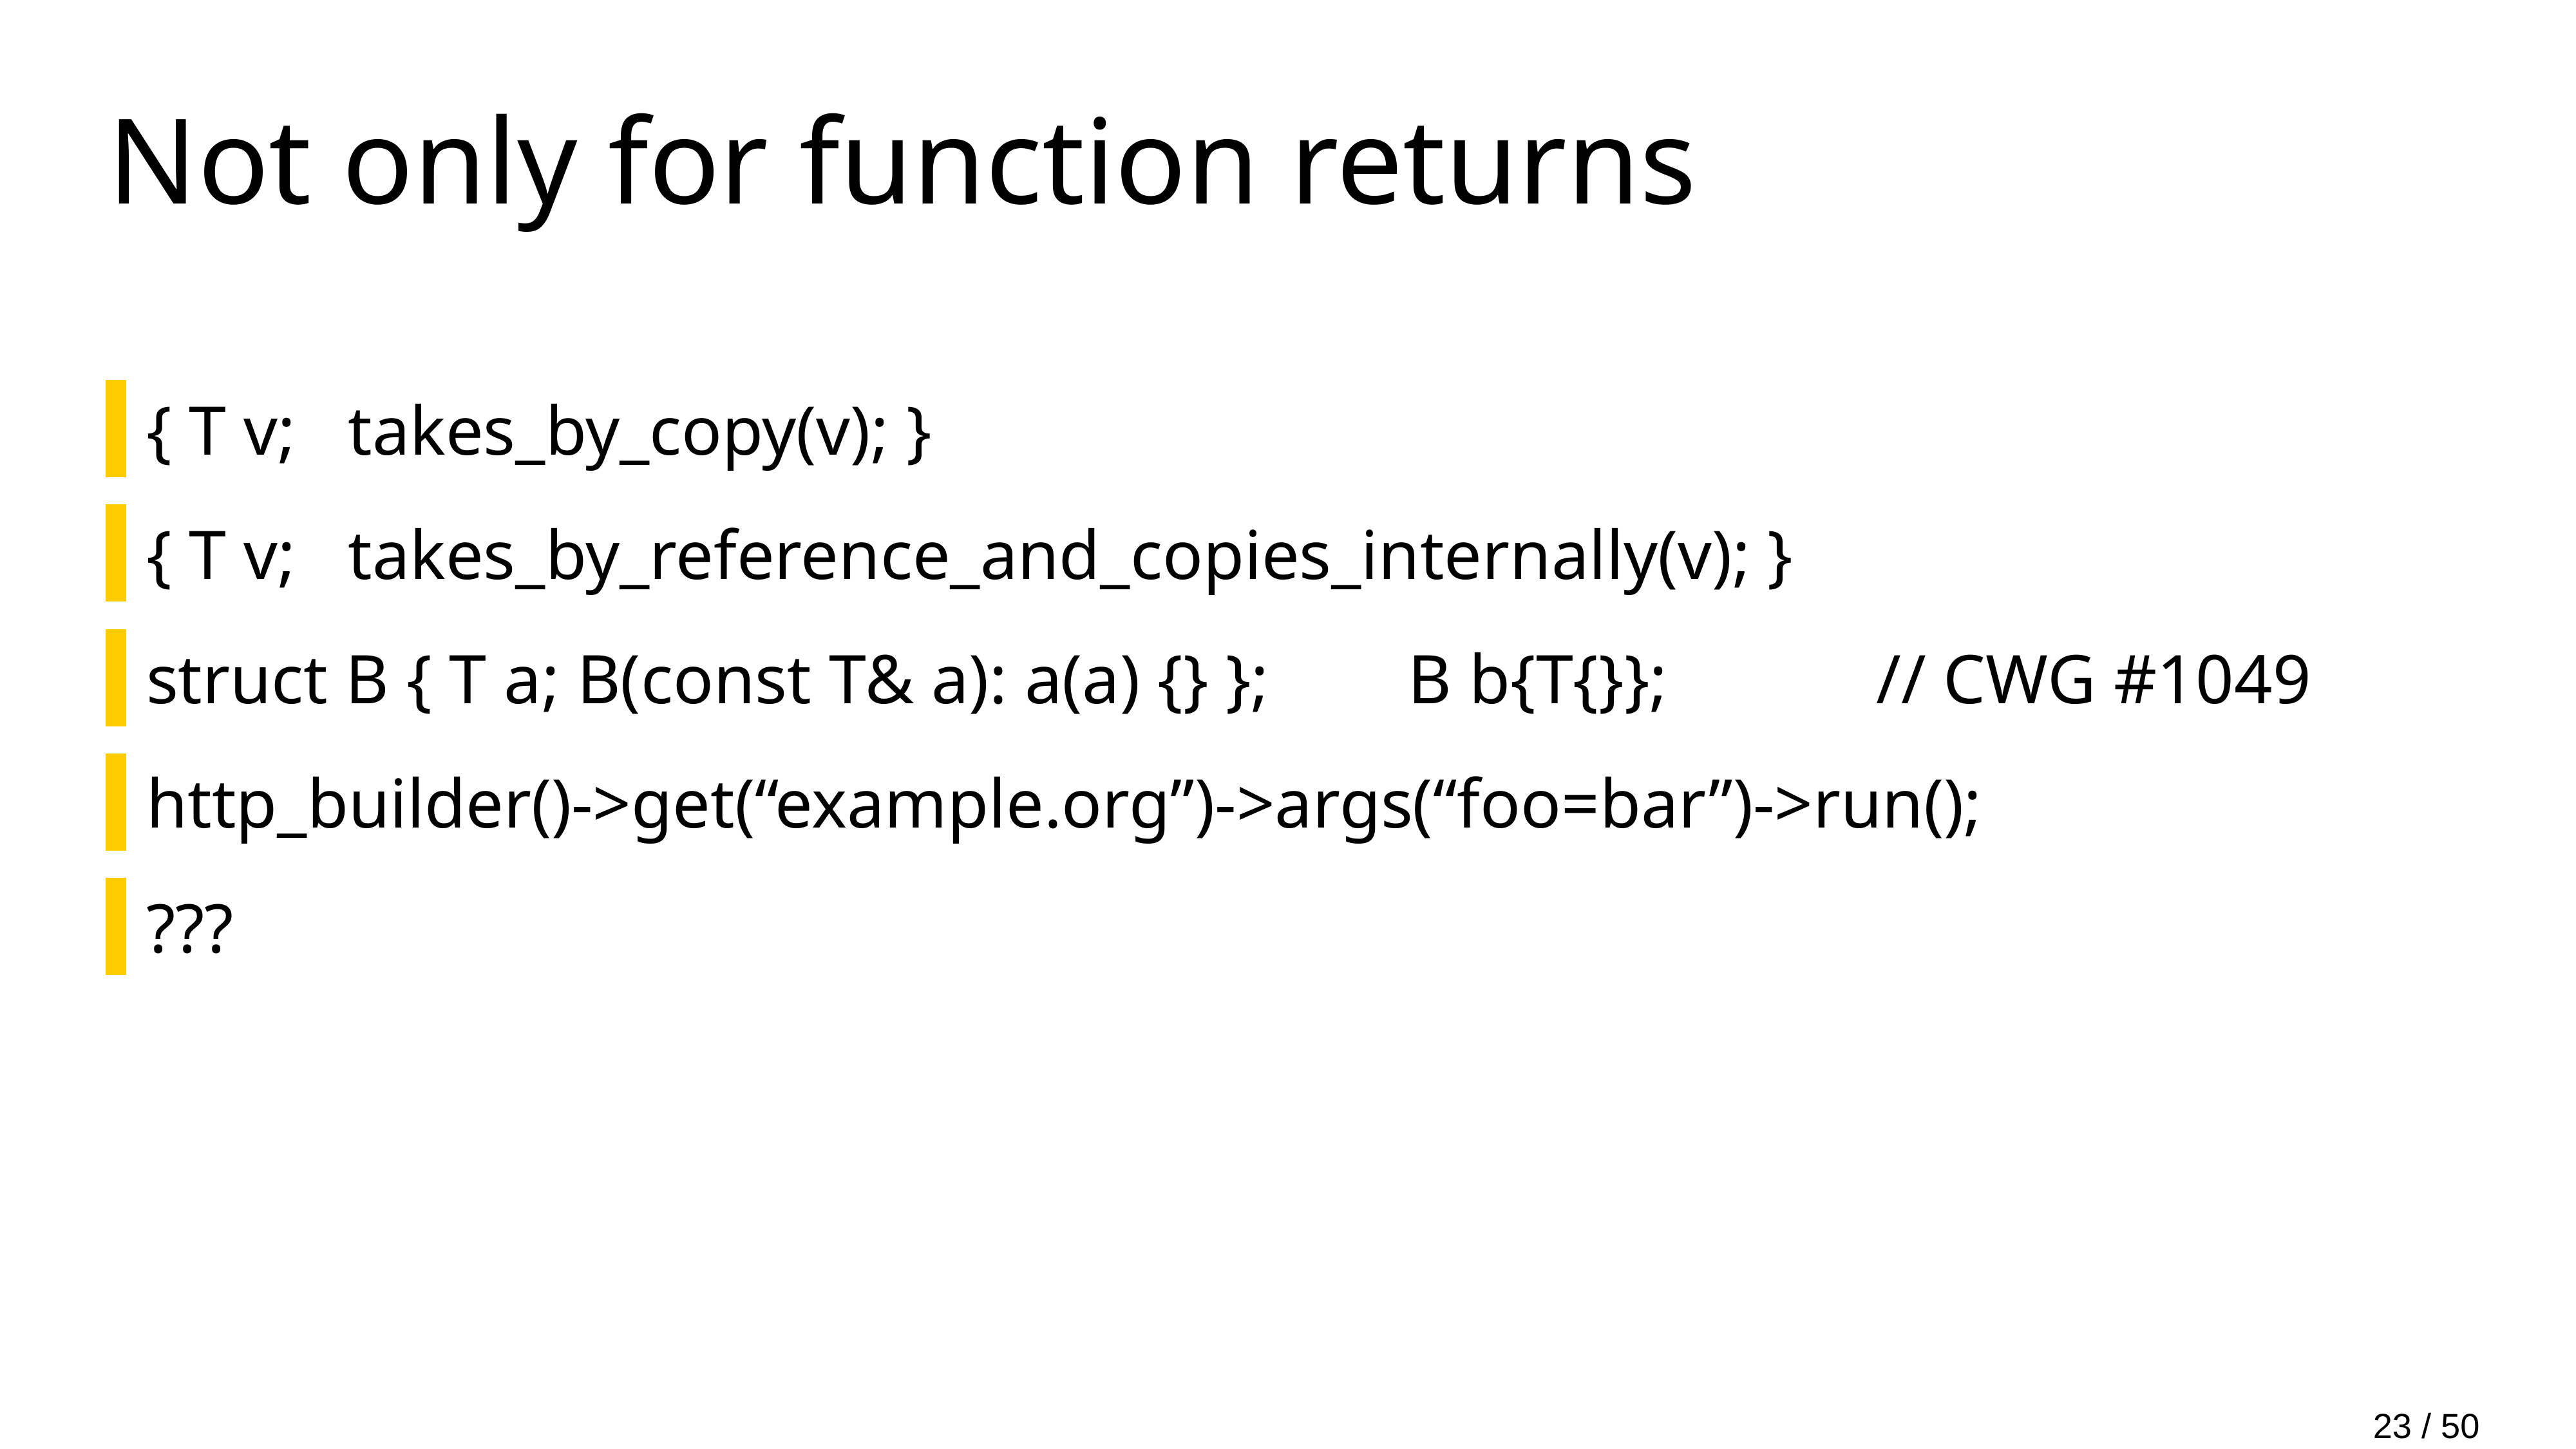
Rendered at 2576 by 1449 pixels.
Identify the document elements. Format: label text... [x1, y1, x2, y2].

text_box { T v; takes_by_copy(v); } { T v; takes_by_reference_and_copies_internally(v); } struct B { T a; B(const T& a): a(a) {} }; B b{T{}}; // CWG #1049 http_builder()->get(“example.org”)->args(“foo=bar”)->run(); ??? [96, 364, 2512, 1419]
text_box <number> / 50 [2363, 1402, 2576, 1449]
title Not only for function returns [108, 80, 2468, 242]
